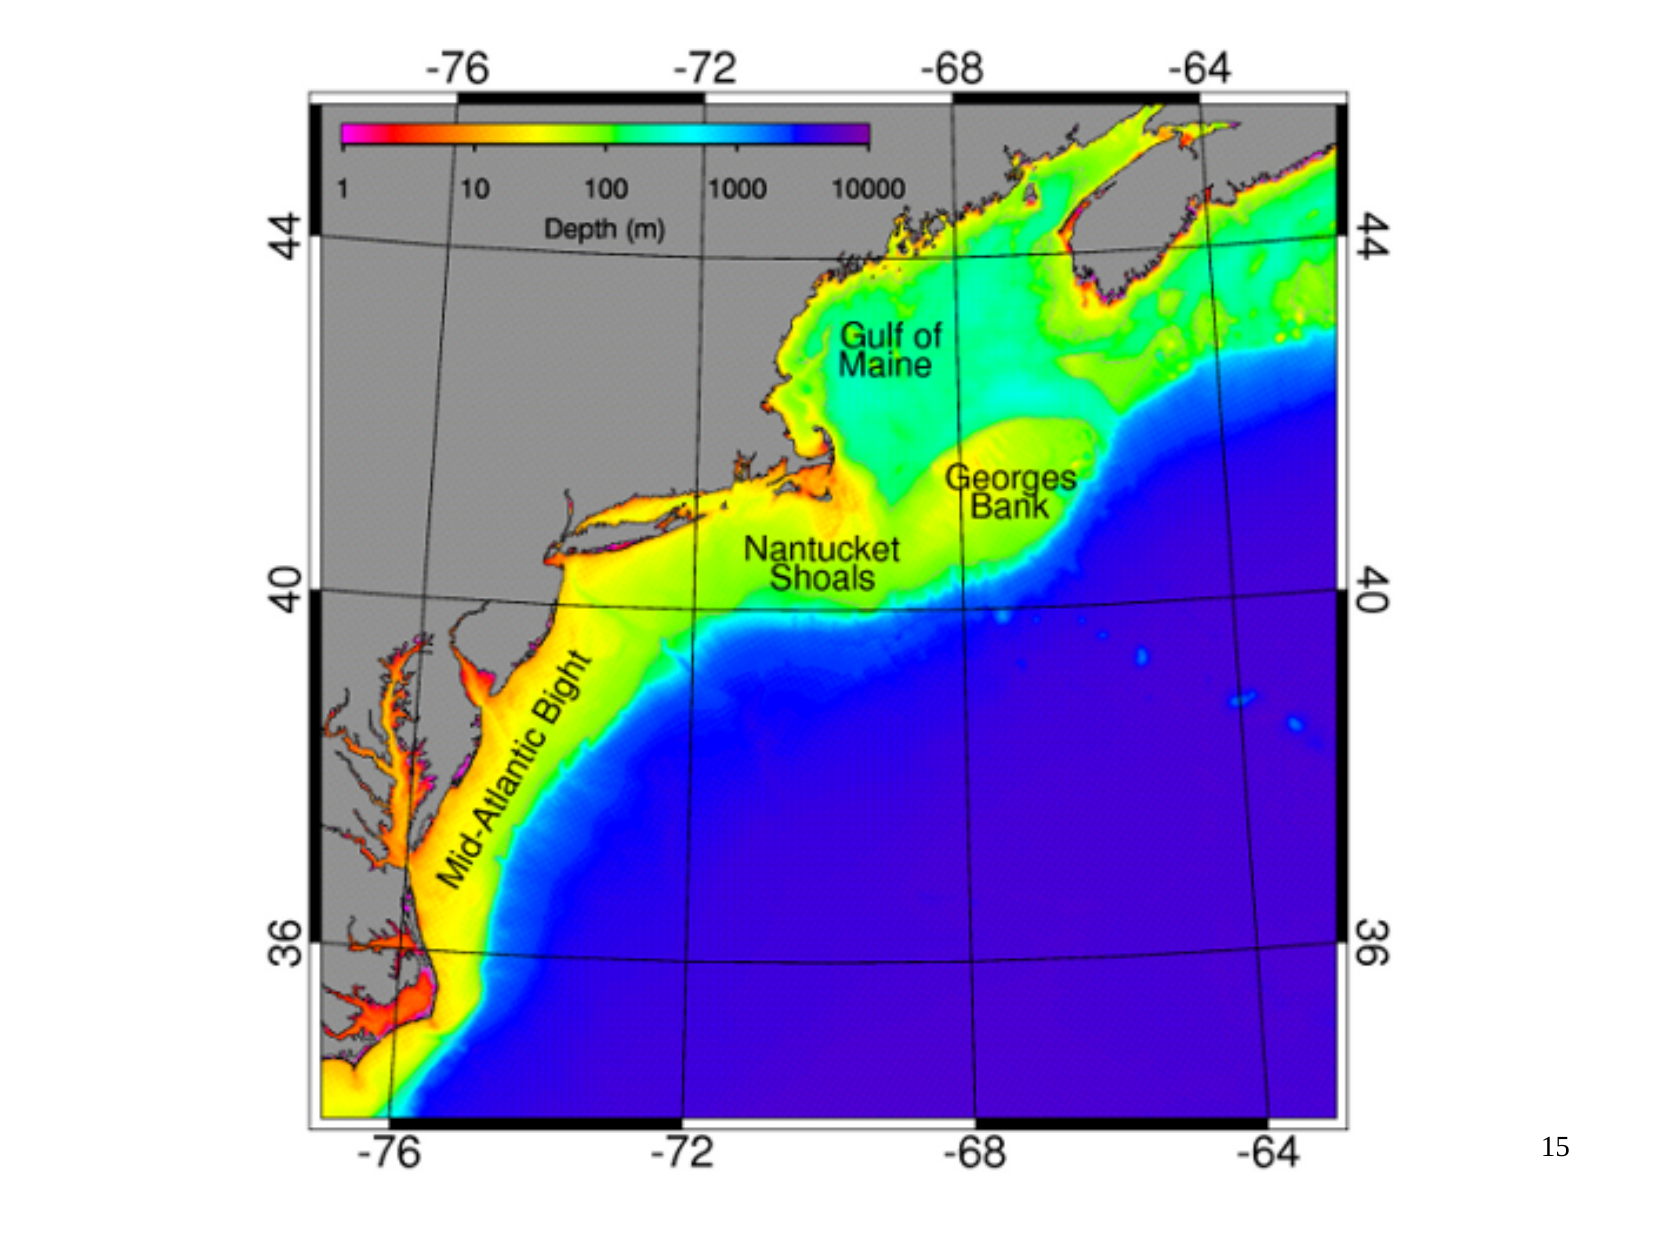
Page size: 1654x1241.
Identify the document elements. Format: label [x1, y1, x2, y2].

picture [264, 47, 1393, 1173]
